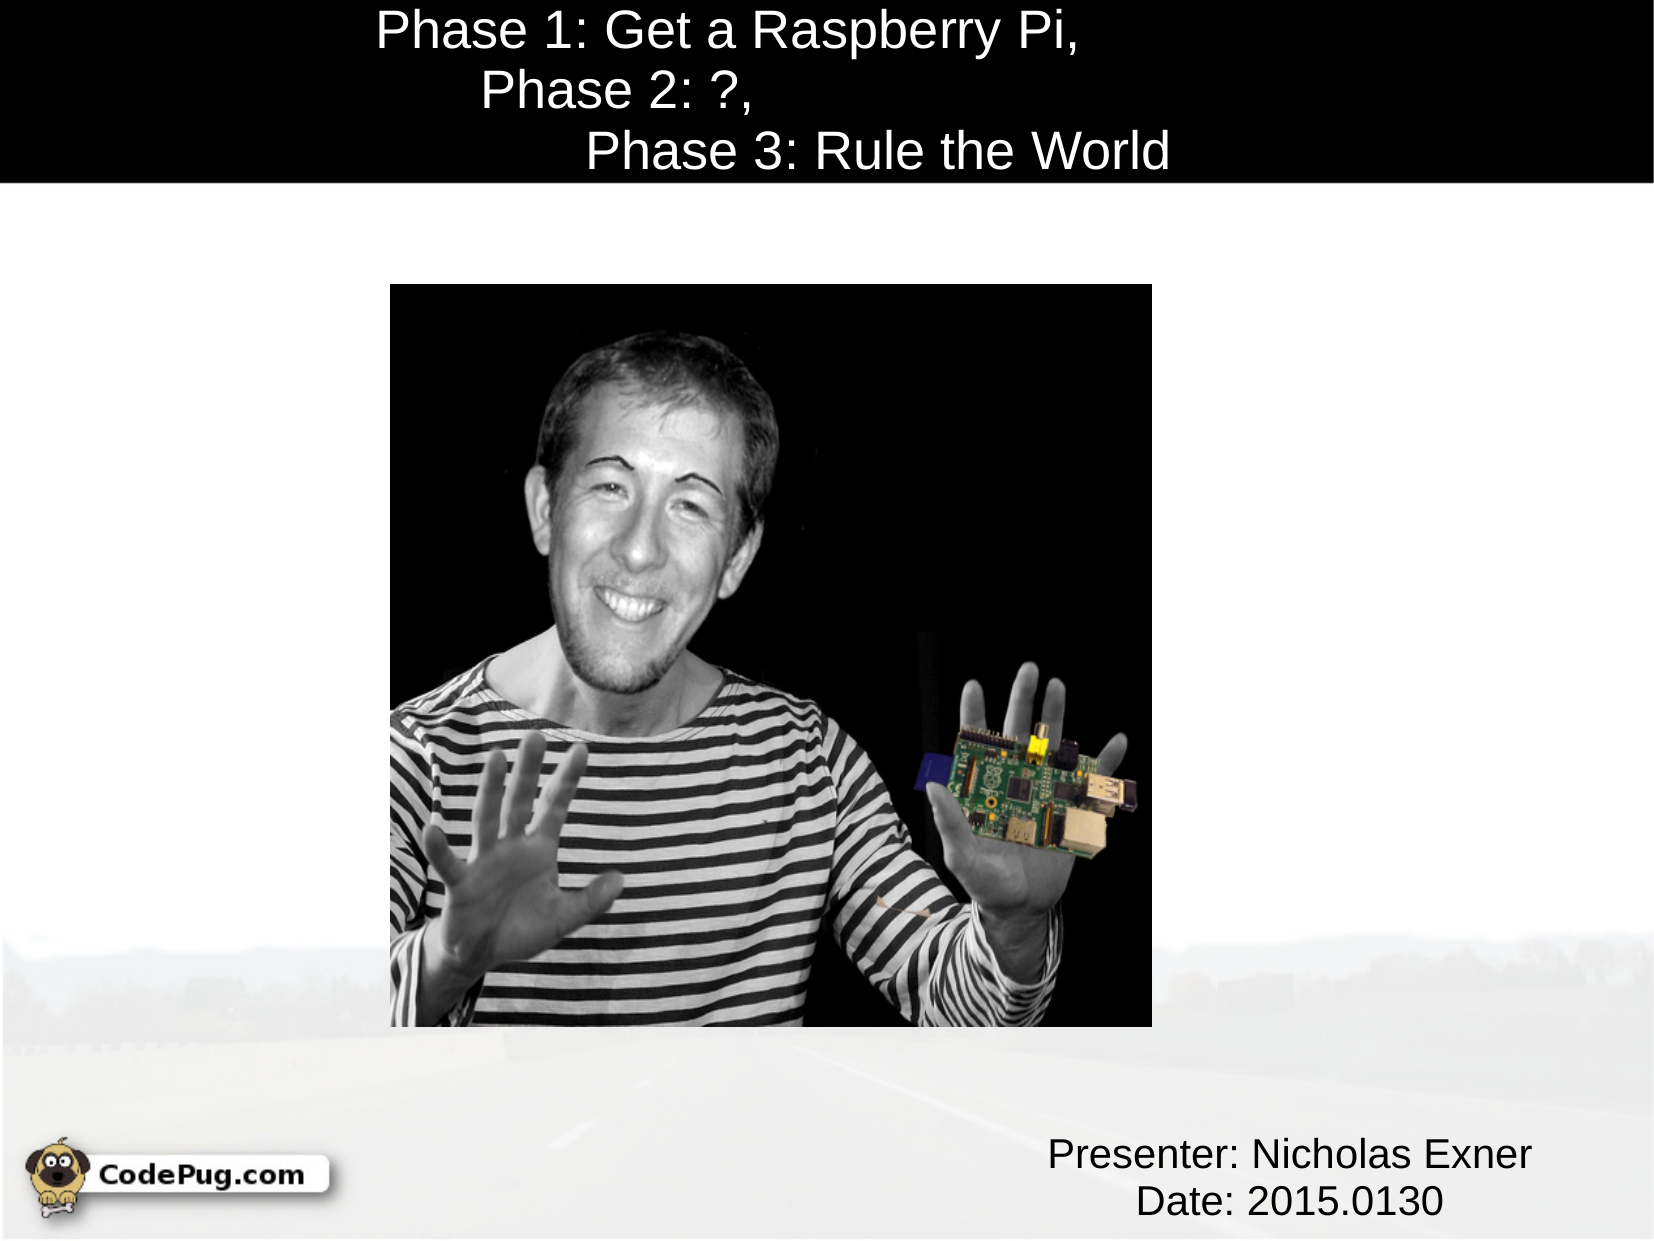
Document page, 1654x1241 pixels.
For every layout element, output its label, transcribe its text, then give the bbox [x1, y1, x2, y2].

picture [0, 0, 1654, 1241]
subtitle Presenter: Nicholas Exner Date: 2015.0130 [1005, 1125, 1576, 1231]
title Phase 1: Get a Raspberry Pi, Phase 2: ?, Phase 3: Rule the World [375, 0, 1571, 181]
